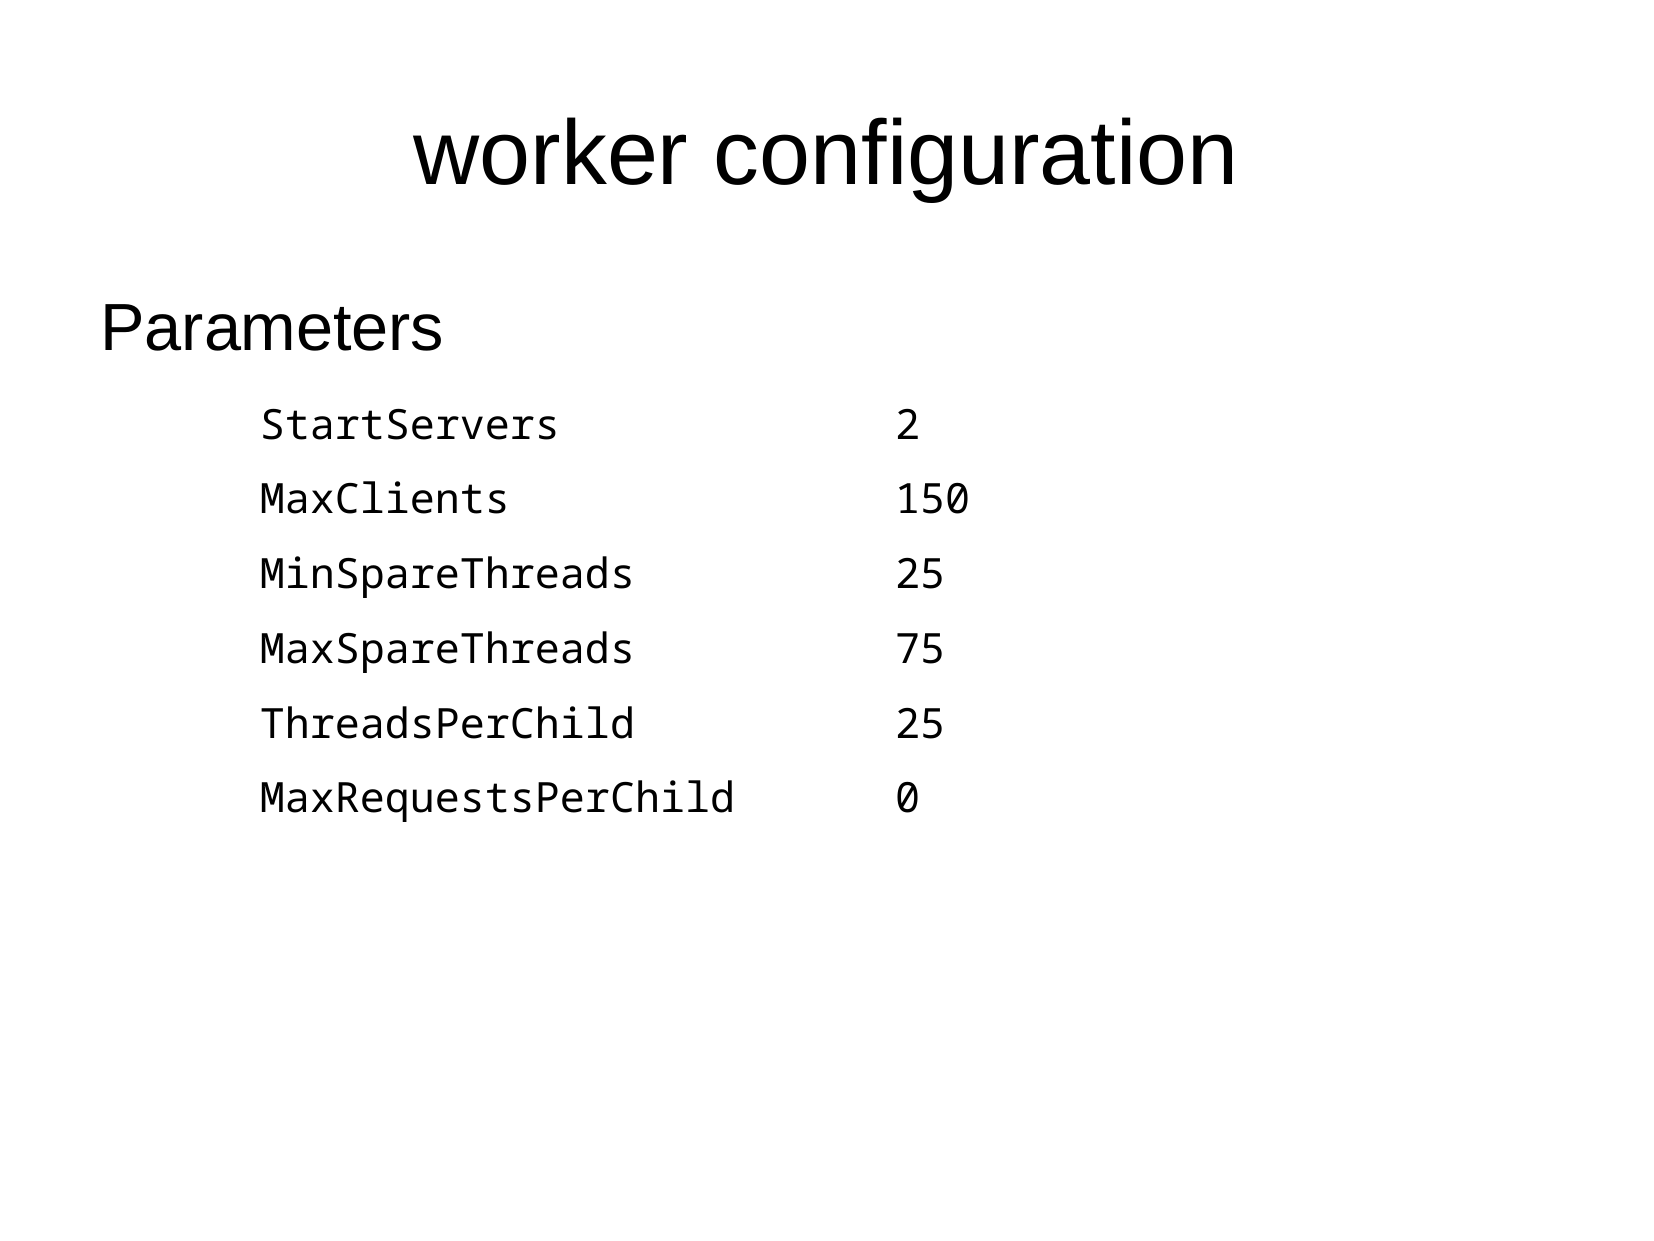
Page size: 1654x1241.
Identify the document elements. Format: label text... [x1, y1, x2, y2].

list Parameters StartServers 2 MaxClients 150 MinSpareThreads 25 MaxSpareThreads 75 ThreadsPerChild 25 MaxRequestsPerChild 0 [82, 290, 1571, 1094]
title worker configuration [82, 56, 1571, 250]
